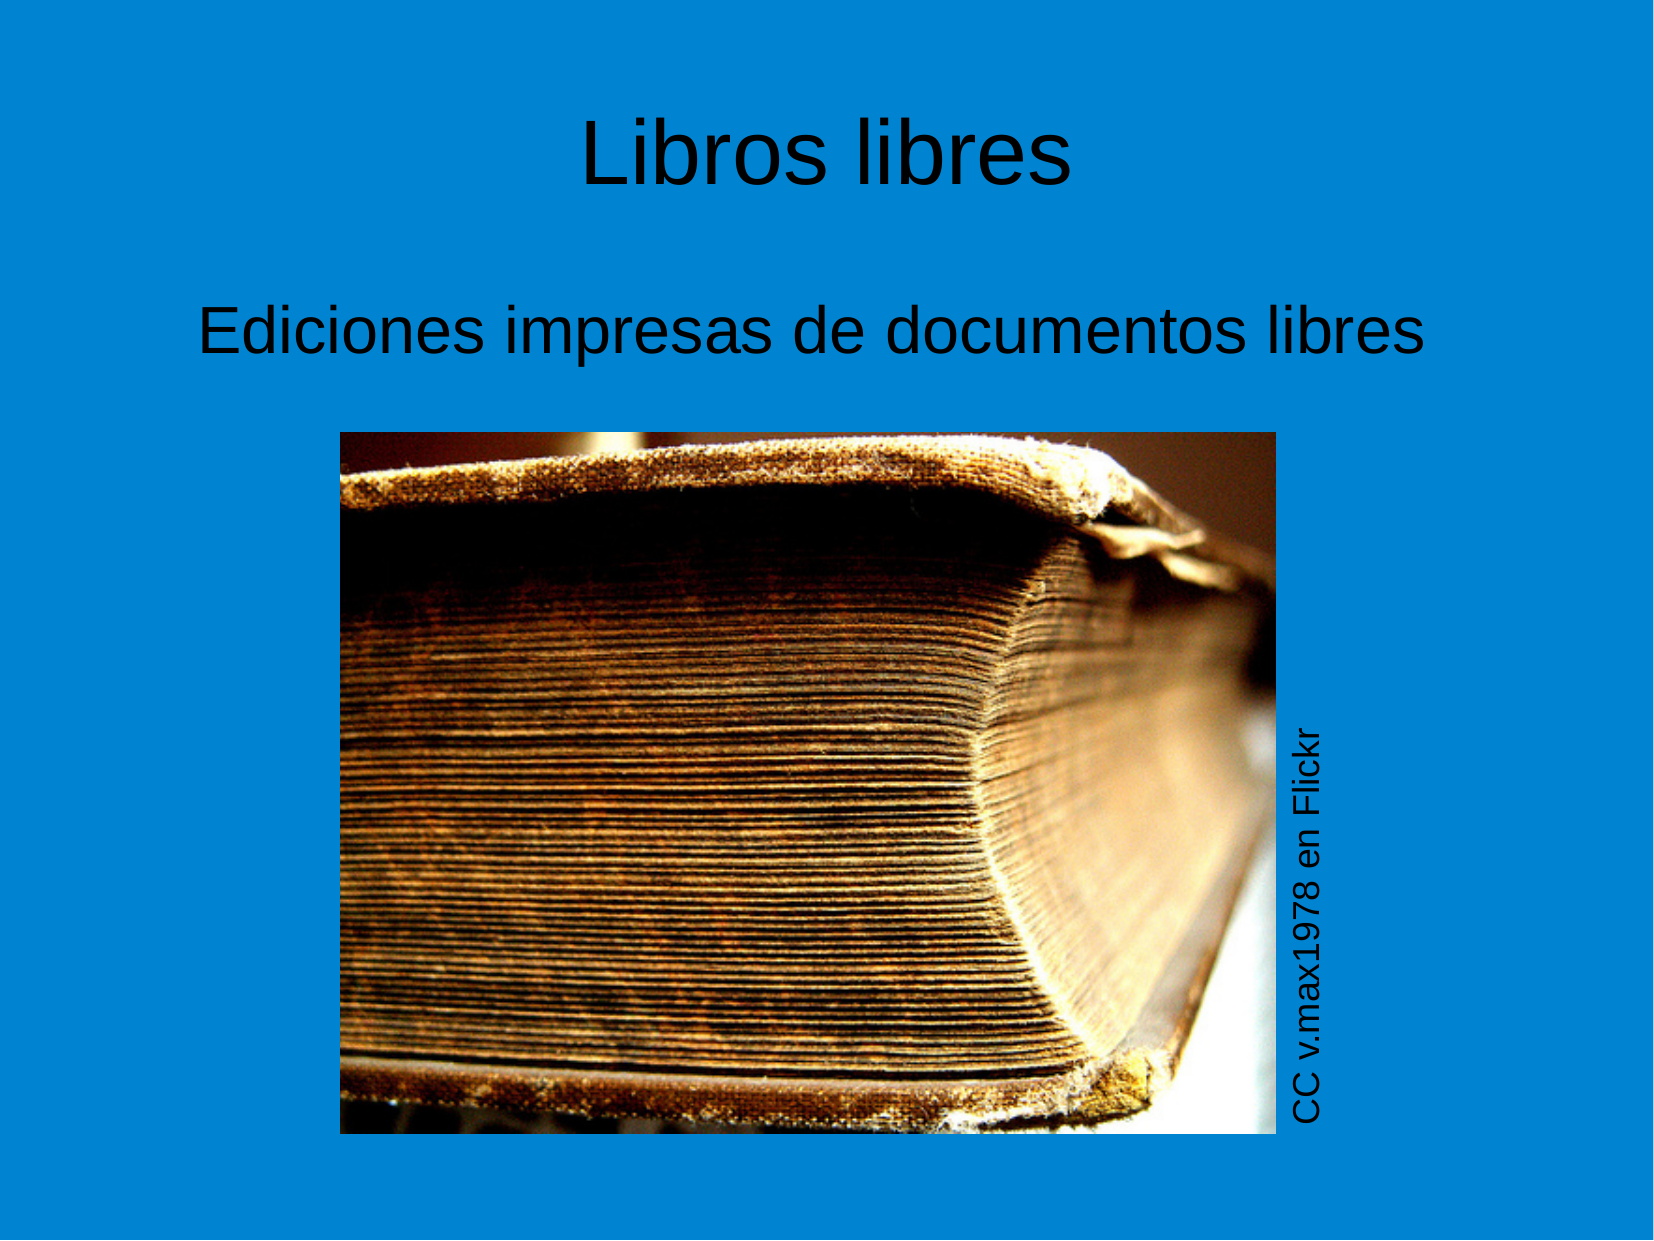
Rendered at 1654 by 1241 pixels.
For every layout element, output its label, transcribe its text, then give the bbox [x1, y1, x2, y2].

picture [340, 432, 1276, 1134]
title Libros libres [82, 49, 1571, 257]
subtitle Ediciones impresas de documentos libres [59, 271, 1565, 390]
text_box CC v.max1978 en Flickr [1277, 713, 1335, 1140]
